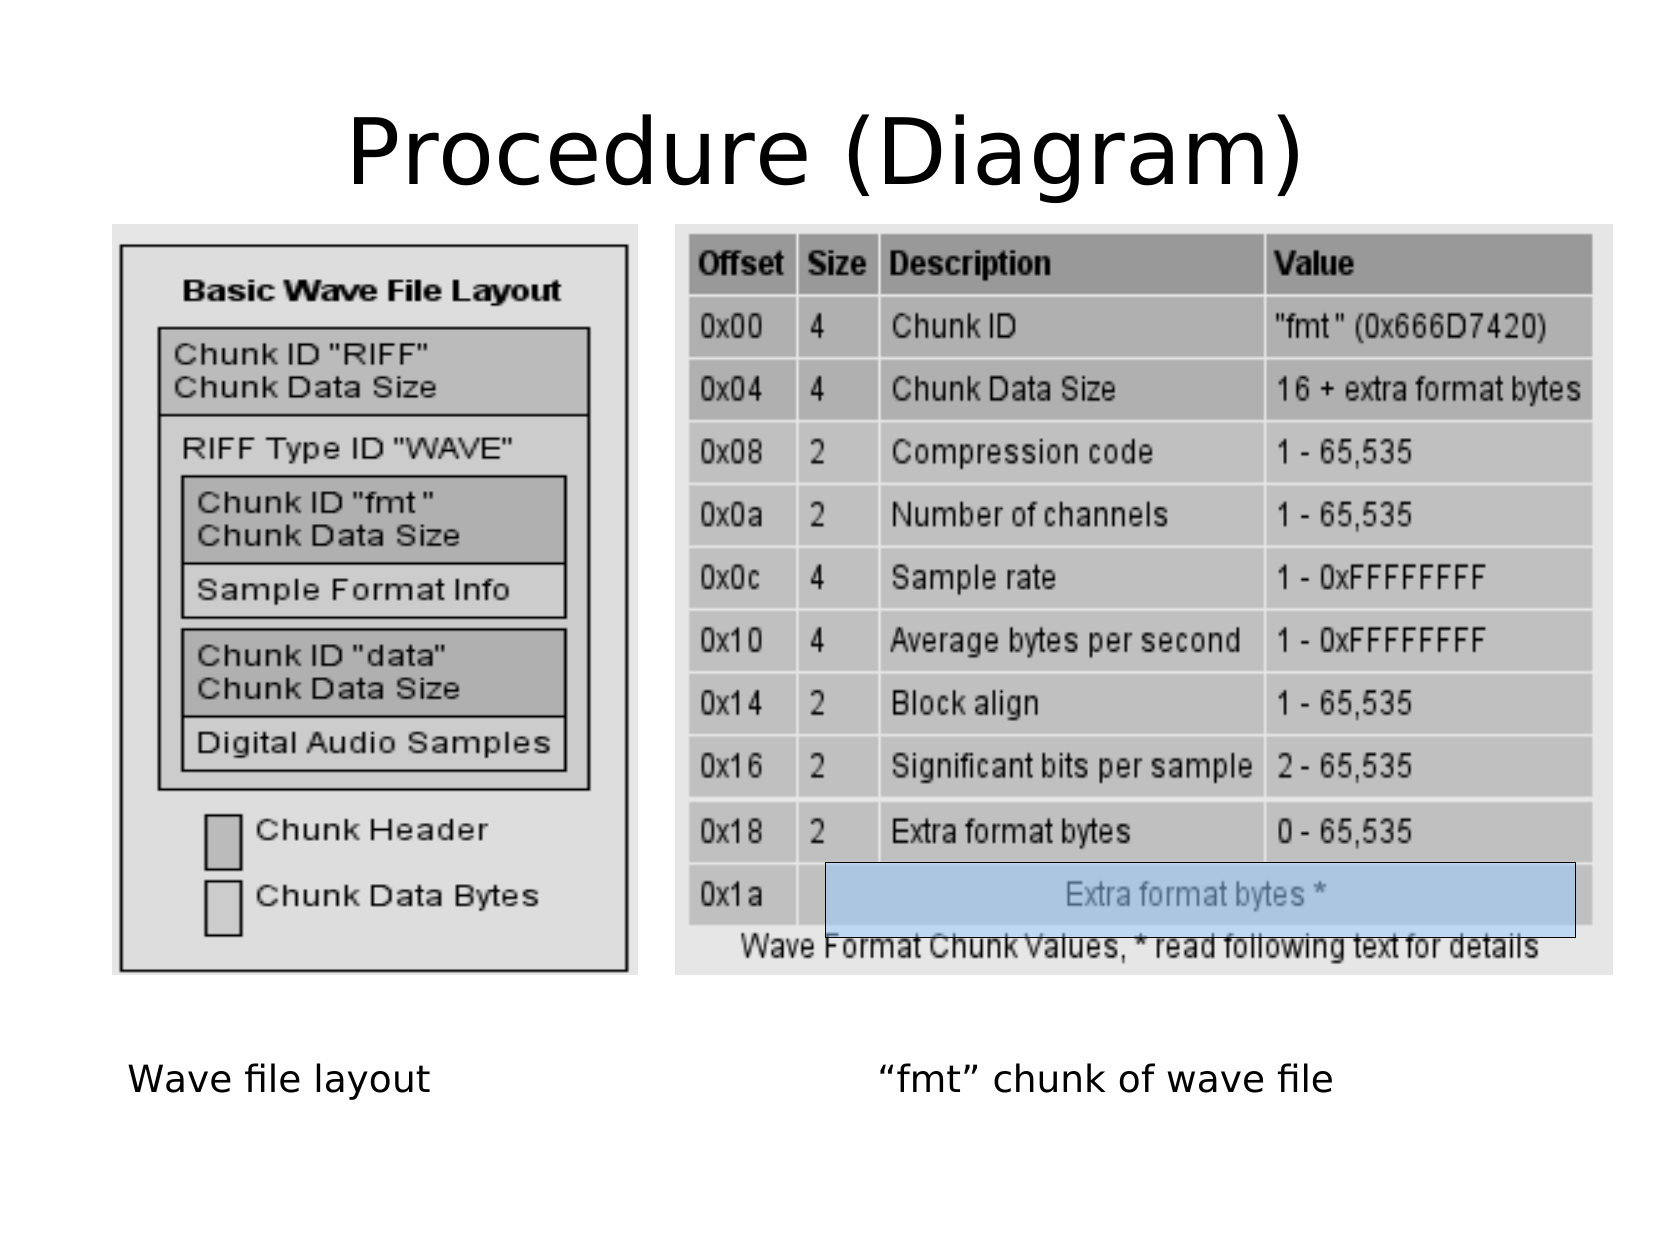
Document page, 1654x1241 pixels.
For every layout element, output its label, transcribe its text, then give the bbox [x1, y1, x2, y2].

text_box [825, 862, 1576, 938]
picture [112, 224, 638, 976]
picture [675, 224, 1613, 976]
title Procedure (Diagram) [82, 49, 1571, 257]
text_box Wave file layout “fmt” chunk of wave file [112, 1050, 1613, 1109]
